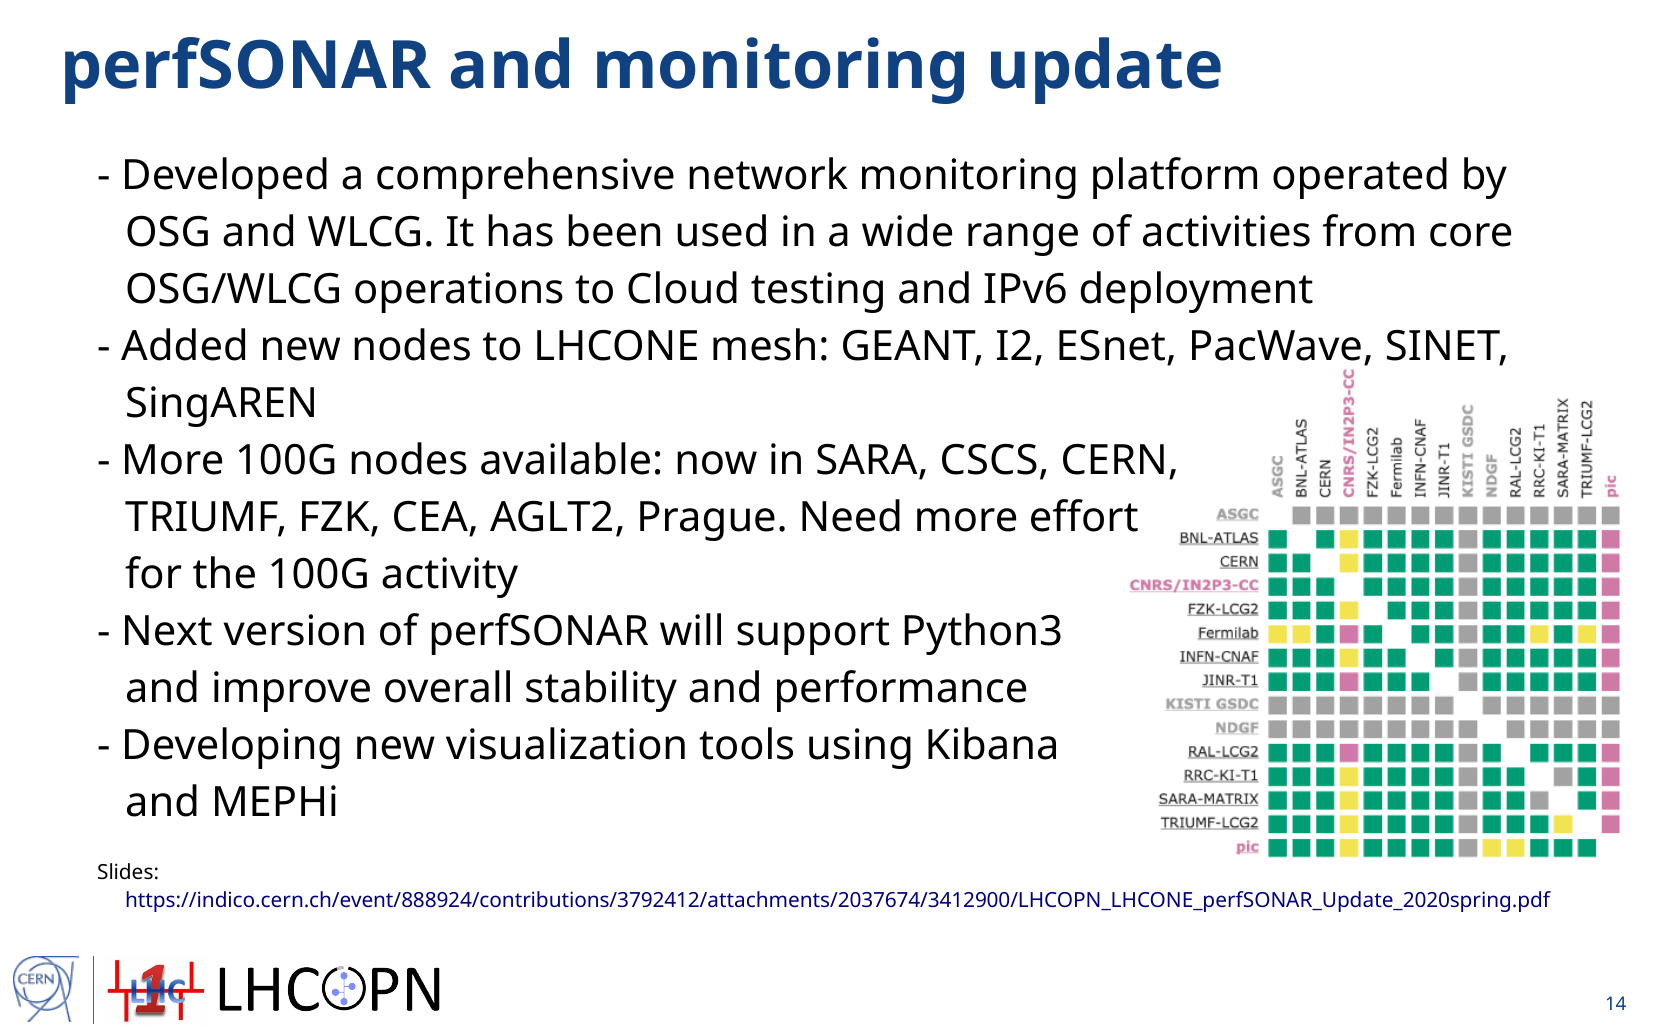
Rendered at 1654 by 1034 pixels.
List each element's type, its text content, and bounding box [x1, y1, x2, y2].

picture [13, 956, 79, 1032]
text_box - Developed a comprehensive network monitoring platform operated by OSG and WLCG. It has been used in a wide range of activities from core OSG/WLCG operations to Cloud testing and IPv6 deployment - Added new nodes to LHCONE mesh: GEANT, I2, ESnet, PacWave, SINET, SingAREN - More 100G nodes available: now in SARA, CSCS, CERN, TRIUMF, FZK, CEA, AGLT2, Prague. Need more effort for the 100G activity - Next version of perfSONAR will support Python3 and improve overall stability and performance - Developing new visualization tools using Kibana and MEPHi Slides: https://indico.cern.ch/event/888924/contributions/3792412/attachments/2037674/3412900/LHCOPN_LHCONE_perfSONAR_Update_2020spring.pdf [82, 137, 1578, 1034]
picture [1578, 361, 1642, 872]
title perfSONAR and monitoring update [60, 0, 1528, 138]
